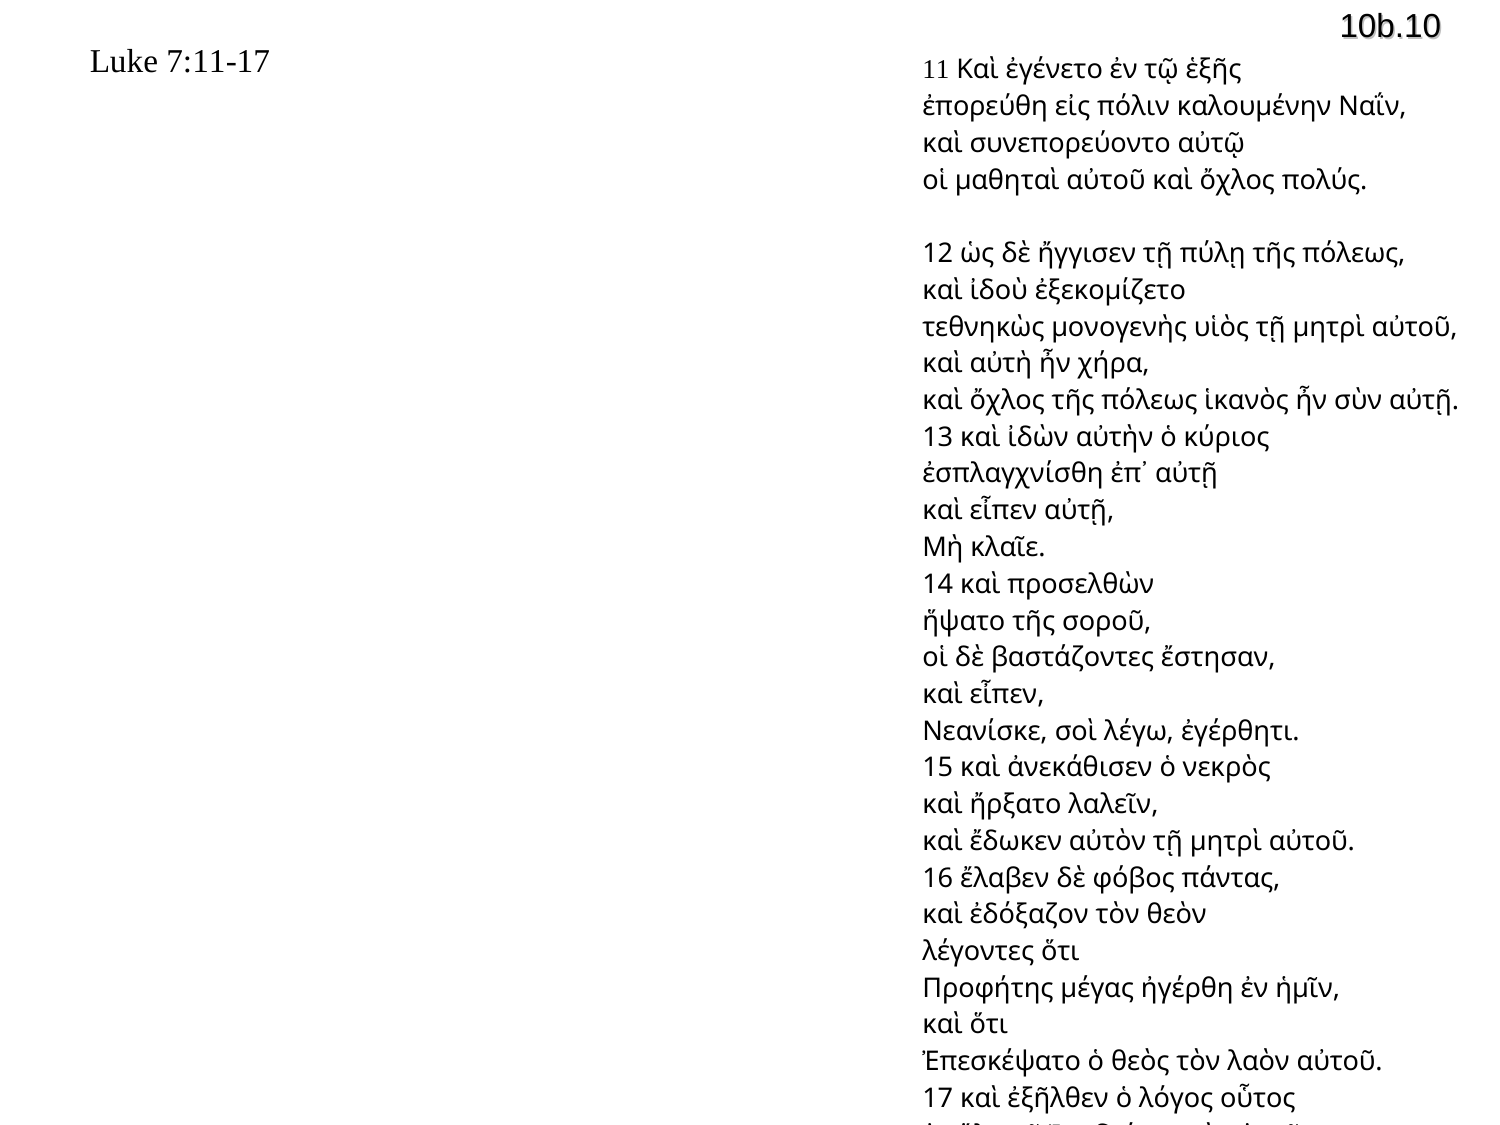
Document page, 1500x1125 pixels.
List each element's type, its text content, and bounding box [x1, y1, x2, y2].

text_box Luke 7:11-17 [75, 37, 323, 90]
text_box 10b.10 [1324, 0, 1488, 53]
text_box 11 Καὶ ἐγένετο ἐν τῷ ἑξῆς ἐπορεύθη εἰς πόλιν καλουμένην Ναΐν, καὶ συνεπορεύοντο αὐτῷ οἱ μαθηταὶ αὐτοῦ καὶ ὄχλος πολύς. 12 ὡς δὲ ἤγγισεν τῇ πύλῃ τῆς πόλεως, καὶ ἰδοὺ ἐξεκομίζετο τεθνηκὼς μονογενὴς υἱὸς τῇ μητρὶ αὐτοῦ, καὶ αὐτὴ ἦν χήρα, καὶ ὄχλος τῆς πόλεως ἱκανὸς ἦν σὺν αὐτῇ. 13 καὶ ἰδὼν αὐτὴν ὁ κύριος ἐσπλαγχνίσθη ἐπ᾽ αὐτῇ καὶ εἶπεν αὐτῇ, Μὴ κλαῖε. 14 καὶ προσελθὼν ἥψατο τῆς σοροῦ, οἱ δὲ βαστάζοντες ἔστησαν, καὶ εἶπεν, Νεανίσκε, σοὶ λέγω, ἐγέρθητι. 15 καὶ ἀνεκάθισεν ὁ νεκρὸς καὶ ἤρξατο λαλεῖν, καὶ ἔδωκεν αὐτὸν τῇ μητρὶ αὐτοῦ. 16 ἔλαβεν δὲ φόβος πάντας, καὶ ἐδόξαζον τὸν θεὸν λέγοντες ὅτι Προφήτης μέγας ἠγέρθη ἐν ἡμῖν, καὶ ὅτι Ἐπεσκέψατο ὁ θεὸς τὸν λαὸν αὐτοῦ. 17 καὶ ἐξῆλθεν ὁ λόγος οὗτος ἐν ὅλῃ τῇ Ἰουδαίᾳ περὶ αὐτοῦ καὶ πάσῃ τῇ περιχώρῳ. [907, 42, 1487, 1125]
